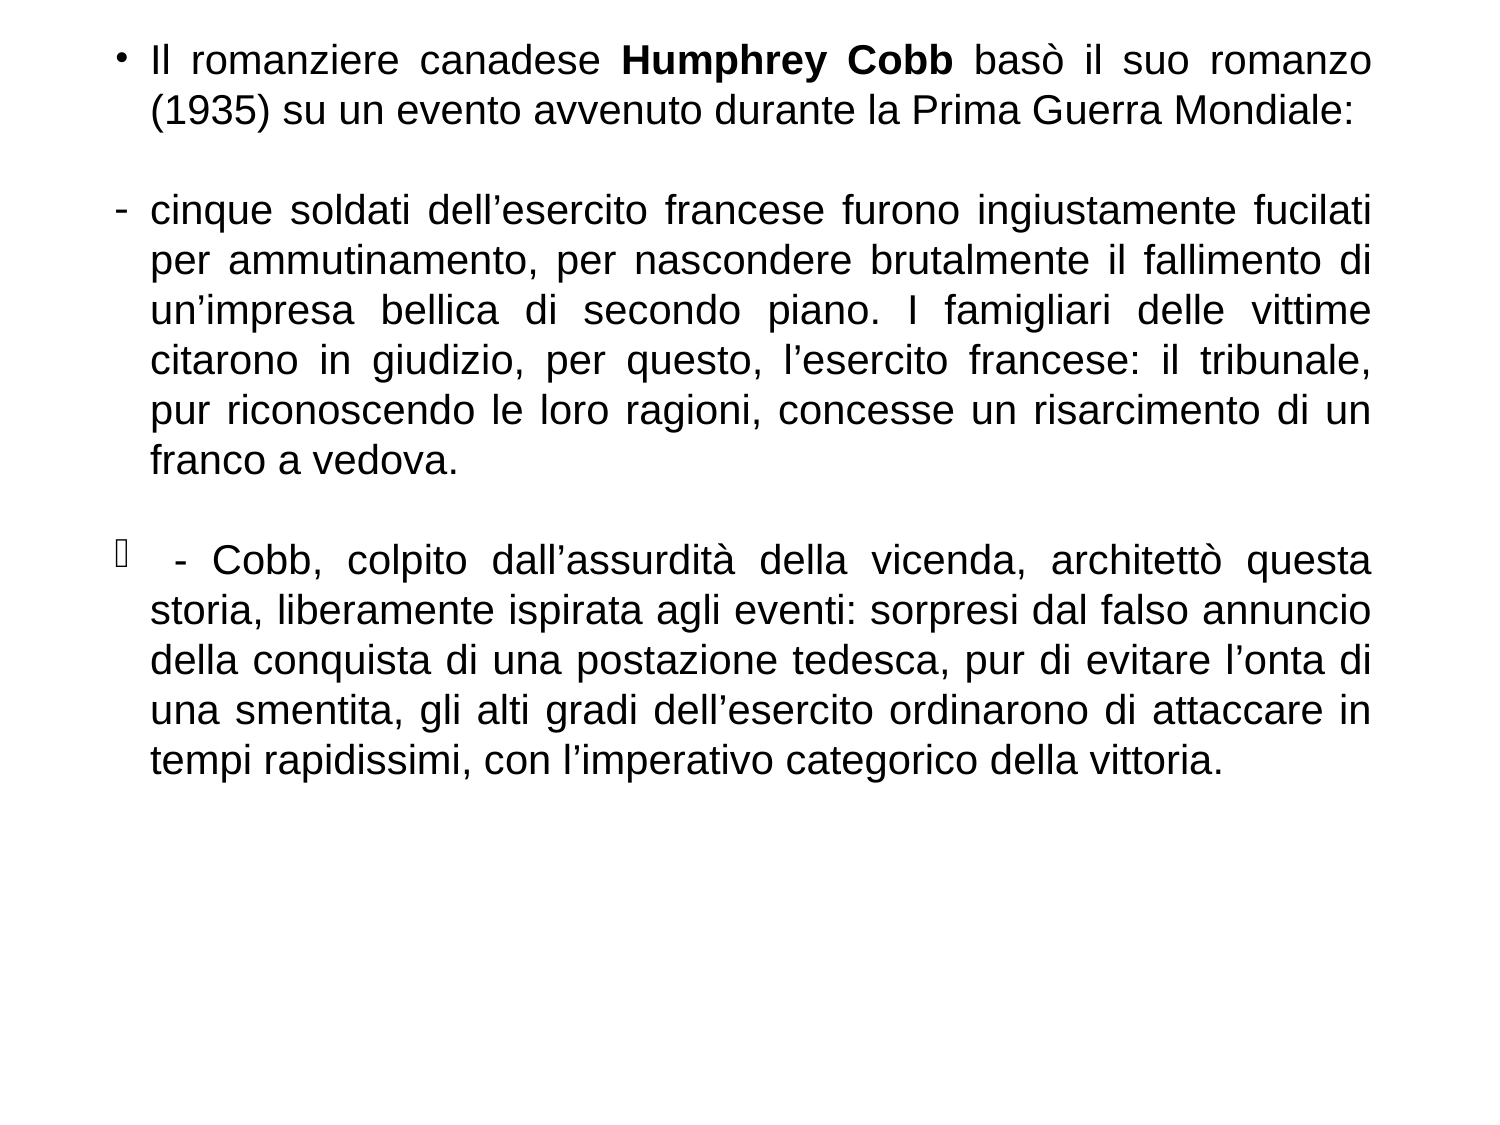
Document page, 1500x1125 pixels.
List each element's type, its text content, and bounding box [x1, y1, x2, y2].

text_box Il romanziere canadese Humphrey Cobb basò il suo romanzo (1935) su un evento avvenuto durante la Prima Guerra Mondiale: cinque soldati dell’esercito francese furono ingiustamente fucilati per ammutinamento, per nascondere brutalmente il fallimento di un’impresa bellica di secondo piano. I famigliari delle vittime citarono in giudizio, per questo, l’esercito francese: il tribunale, pur riconoscendo le loro ragioni, concesse un risarcimento di un franco a vedova. - Cobb, colpito dall’assurdità della vicenda, architettò questa storia, liberamente ispirata agli eventi: sorpresi dal falso annuncio della conquista di una postazione tedesca, pur di evitare l’onta di una smentita, gli alti gradi dell’esercito ordinarono di attaccare in tempi rapidissimi, con l’imperativo categorico della vittoria. [99, 24, 1388, 1000]
